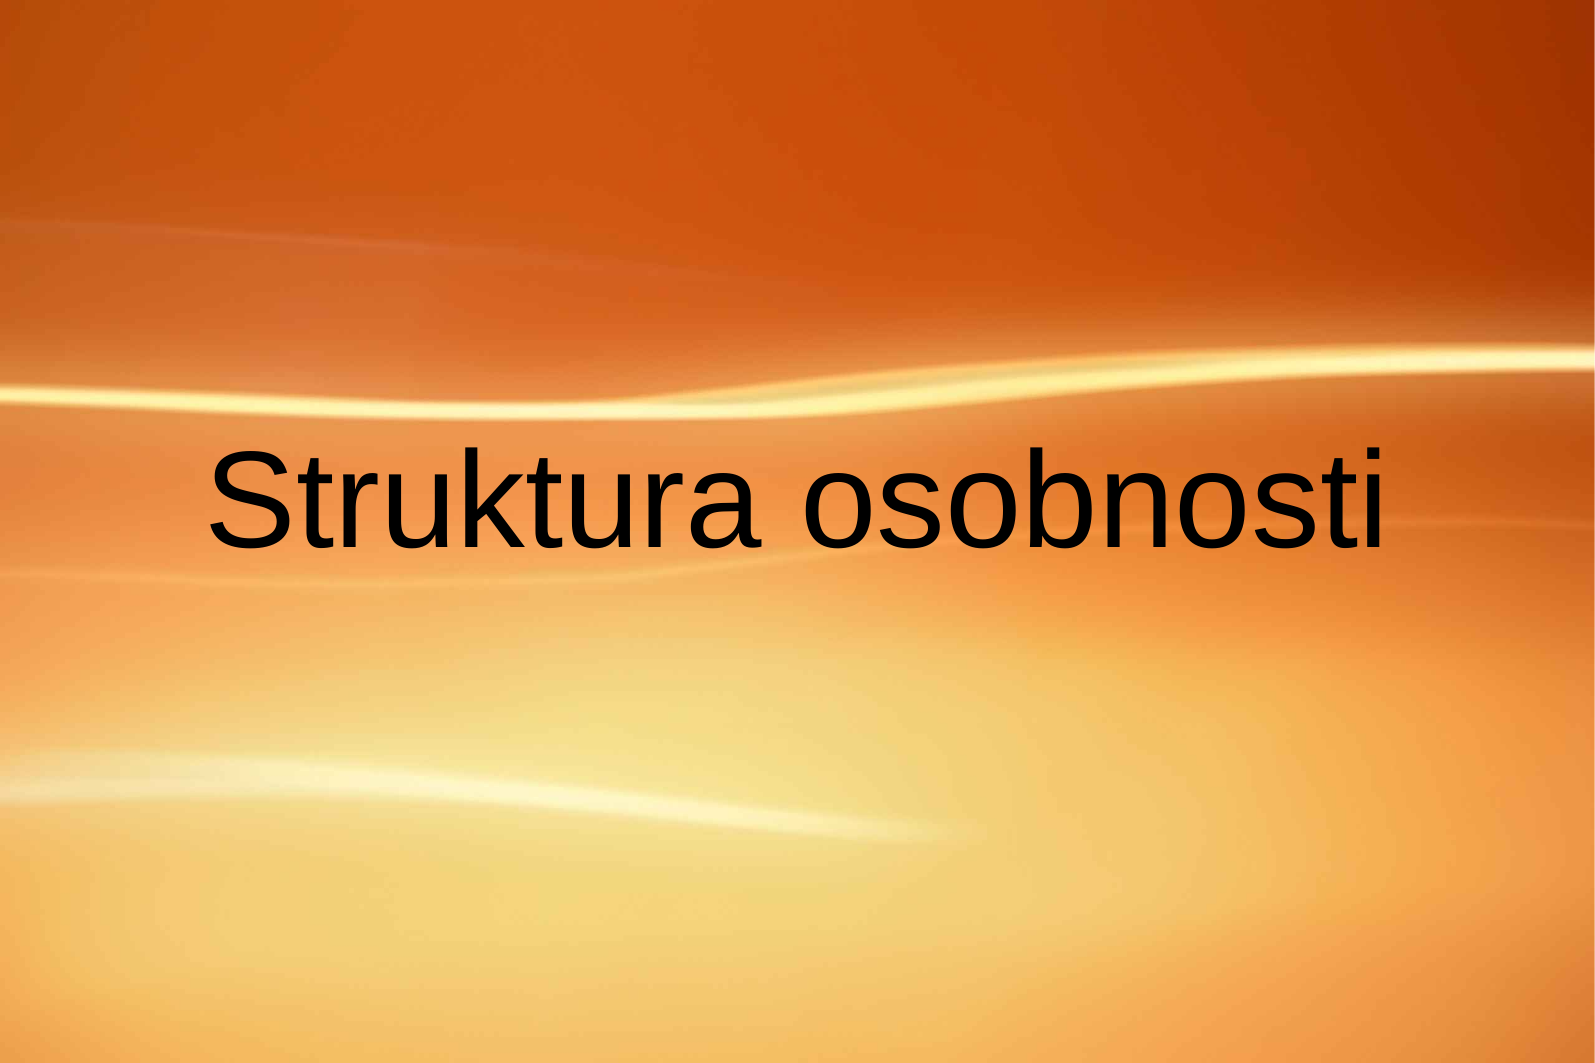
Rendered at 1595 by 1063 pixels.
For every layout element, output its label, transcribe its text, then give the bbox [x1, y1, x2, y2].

text_box Struktura osobnosti [79, 42, 1515, 951]
